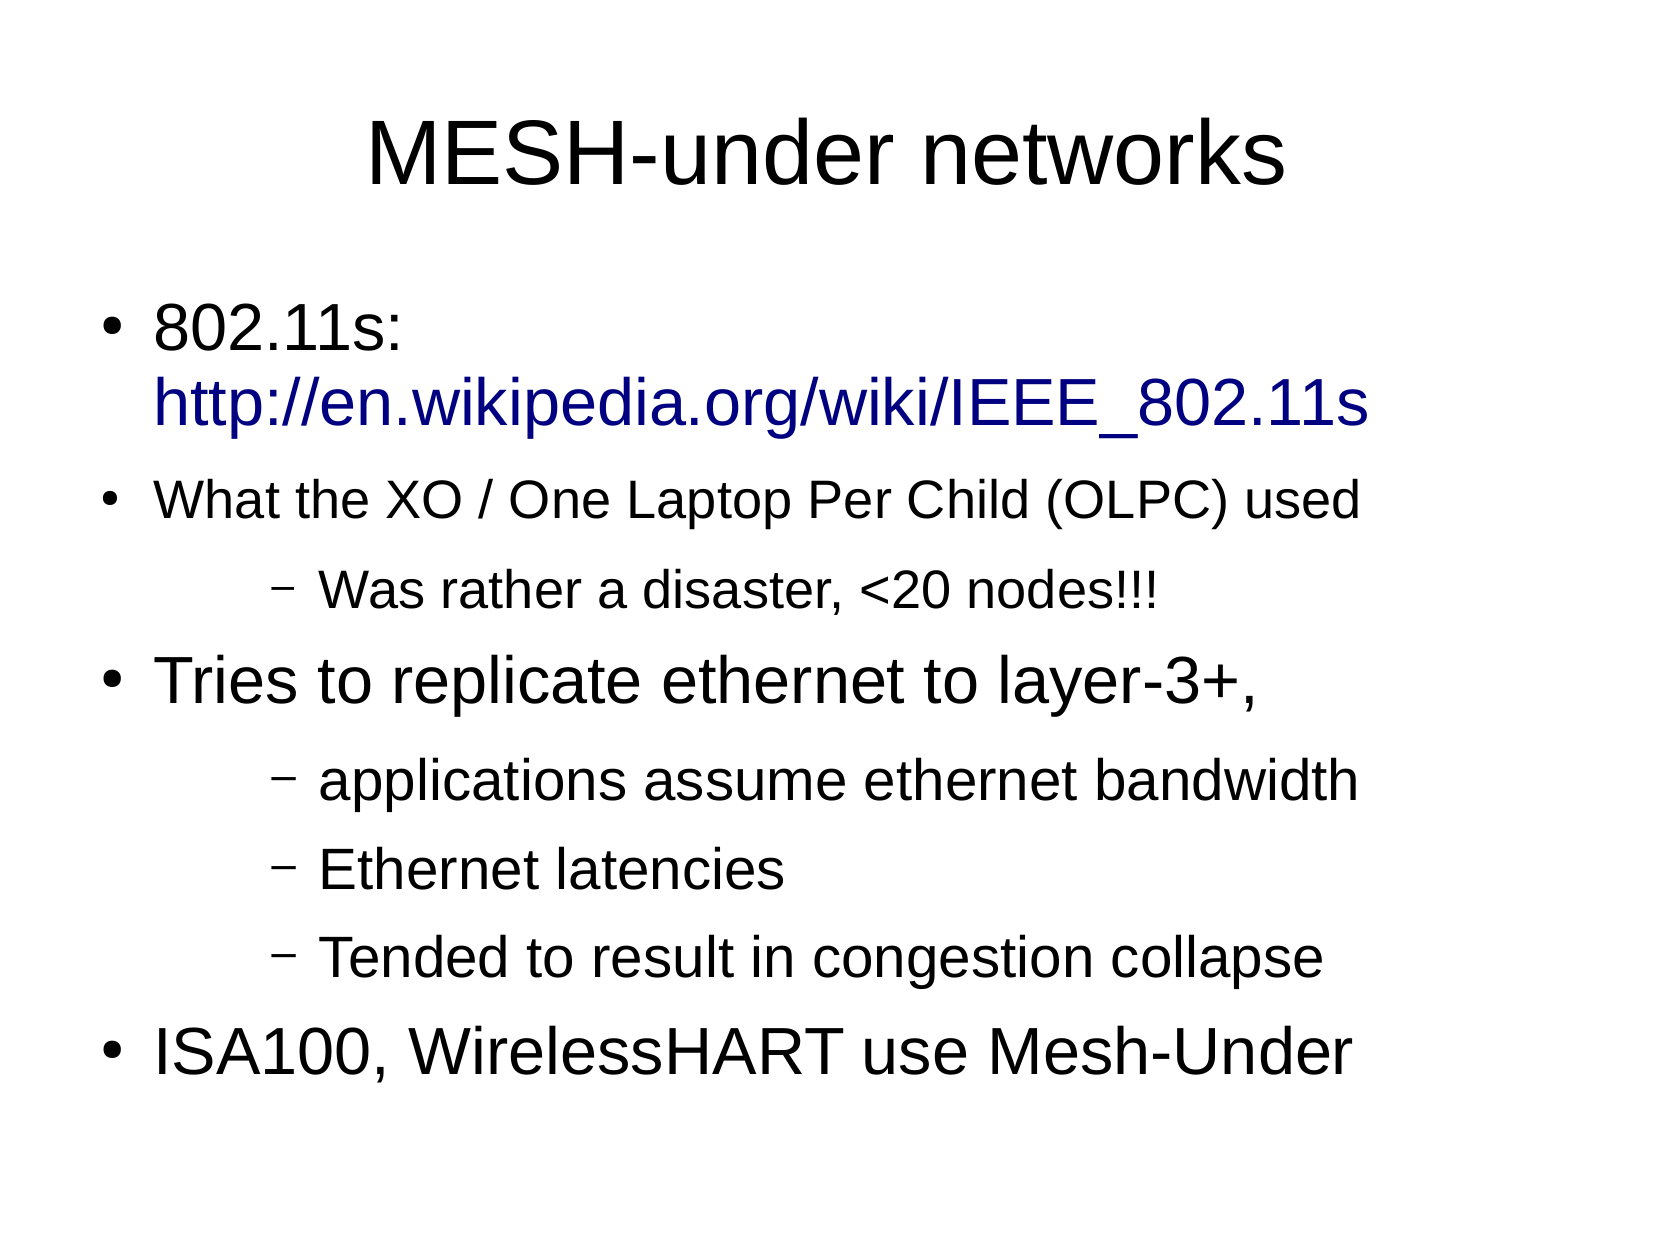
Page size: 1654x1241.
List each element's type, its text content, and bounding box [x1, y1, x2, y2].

title MESH-under networks [82, 49, 1571, 257]
list 802.11s: http://en.wikipedia.org/wiki/IEEE_802.11s What the XO / One Laptop Per Child (OLPC) used Was rather a disaster, <20 nodes!!! Tries to replicate ethernet to layer-3+, applications assume ethernet bandwidth Ethernet latencies Tended to result in congestion collapse ISA100, WirelessHART use Mesh-Under [82, 290, 1571, 1089]
